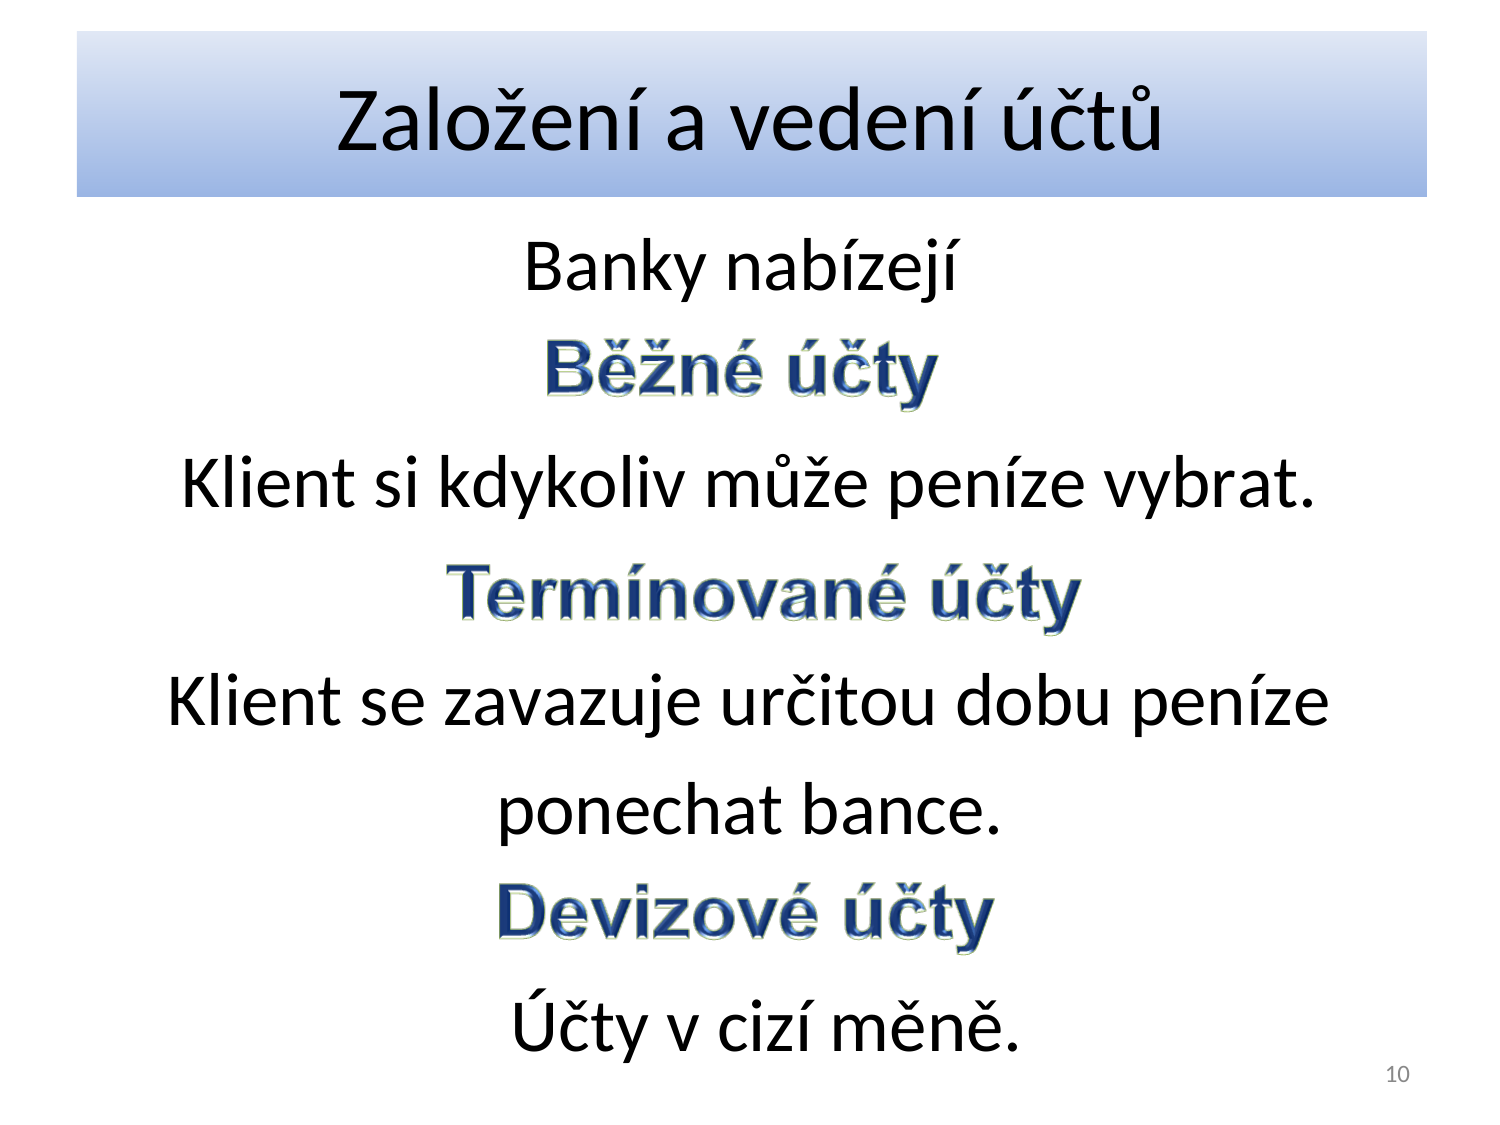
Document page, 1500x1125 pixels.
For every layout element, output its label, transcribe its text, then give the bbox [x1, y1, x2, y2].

picture [447, 840, 1063, 966]
list Banky nabízejí Klient si kdykoliv může peníze vybrat. Klient se zavazuje určitou dobu peníze ponechat bance. Účty v cizí měně. [75, 207, 1426, 1125]
title Založení a vedení účtů [76, 31, 1427, 197]
text_box <číslo> [1074, 1042, 1426, 1103]
picture [495, 296, 1007, 422]
picture [398, 521, 1150, 647]
